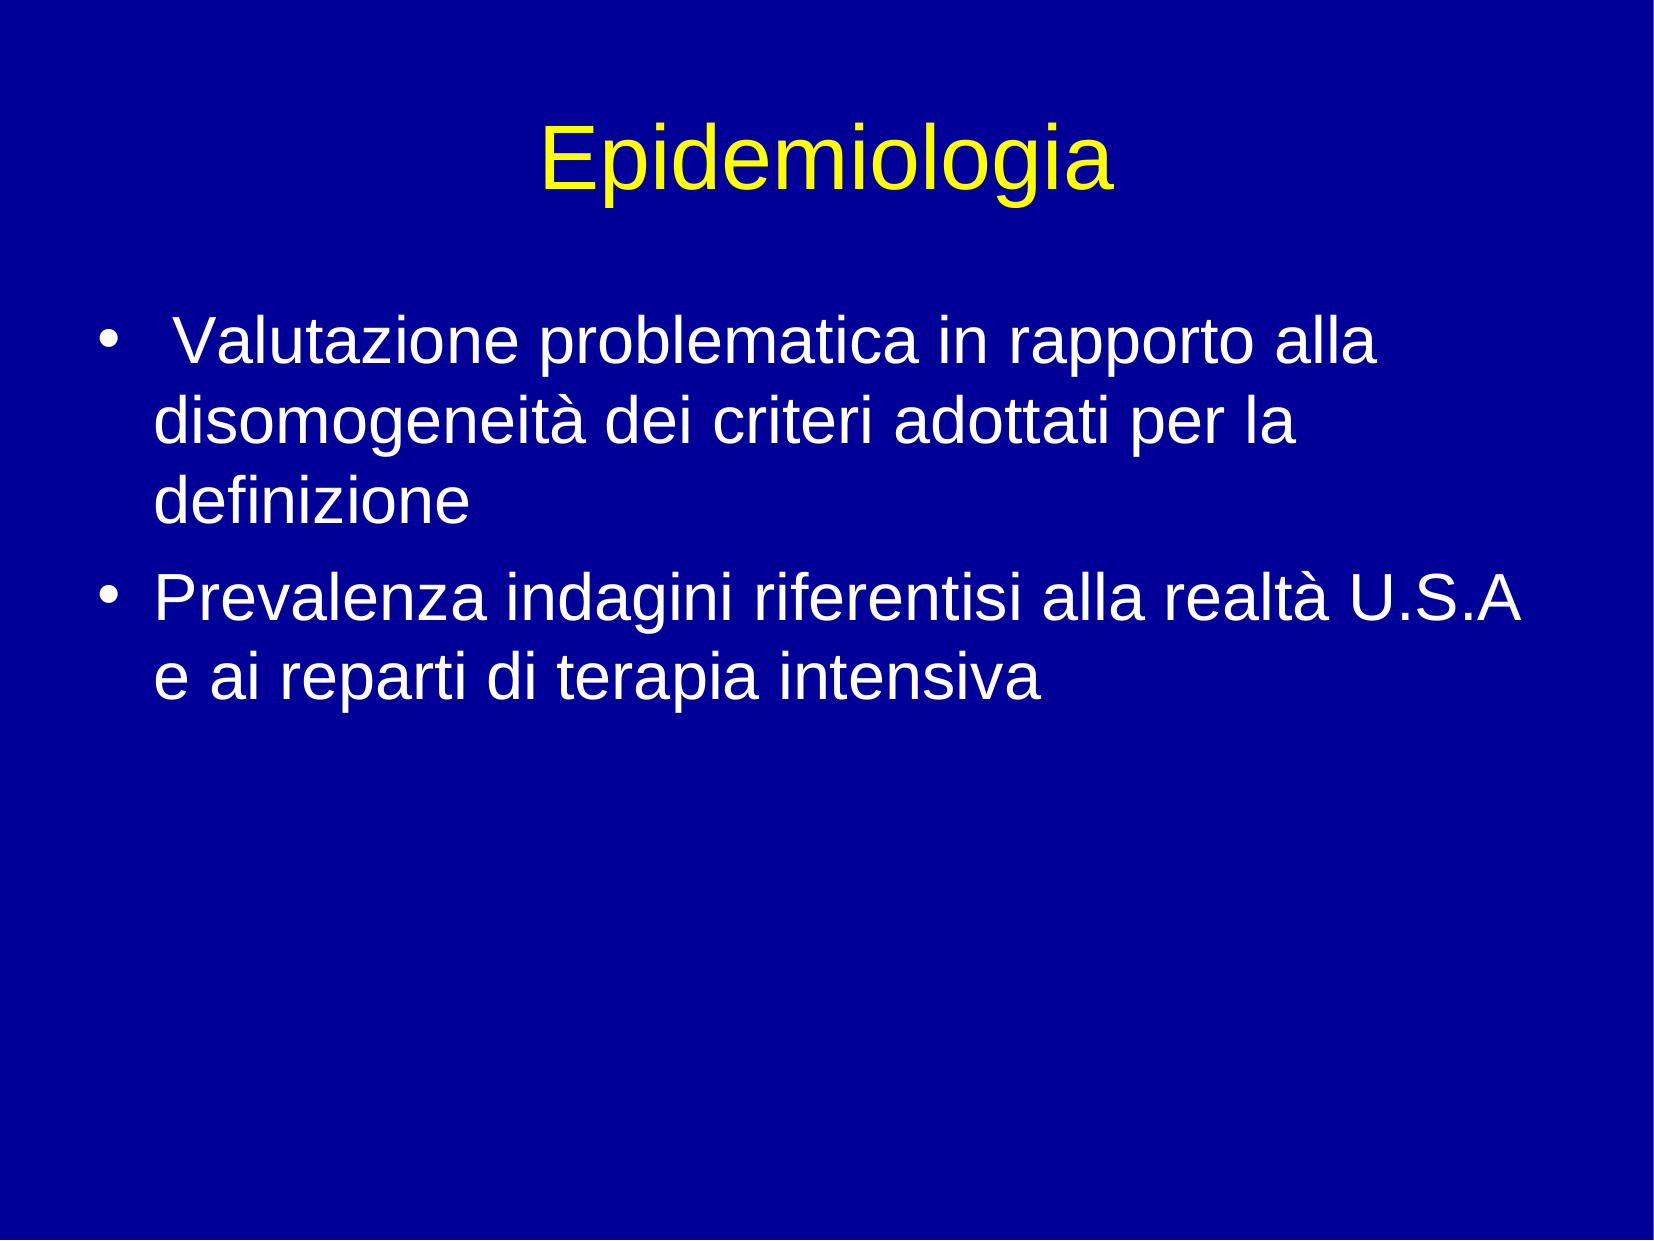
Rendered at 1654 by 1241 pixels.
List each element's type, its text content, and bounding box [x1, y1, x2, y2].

title Epidemiologia [82, 49, 1571, 257]
list Valutazione problematica in rapporto alla disomogeneità dei criteri adottati per la definizione Prevalenza indagini riferentisi alla realtà U.S.A e ai reparti di terapia intensiva [82, 289, 1571, 1108]
